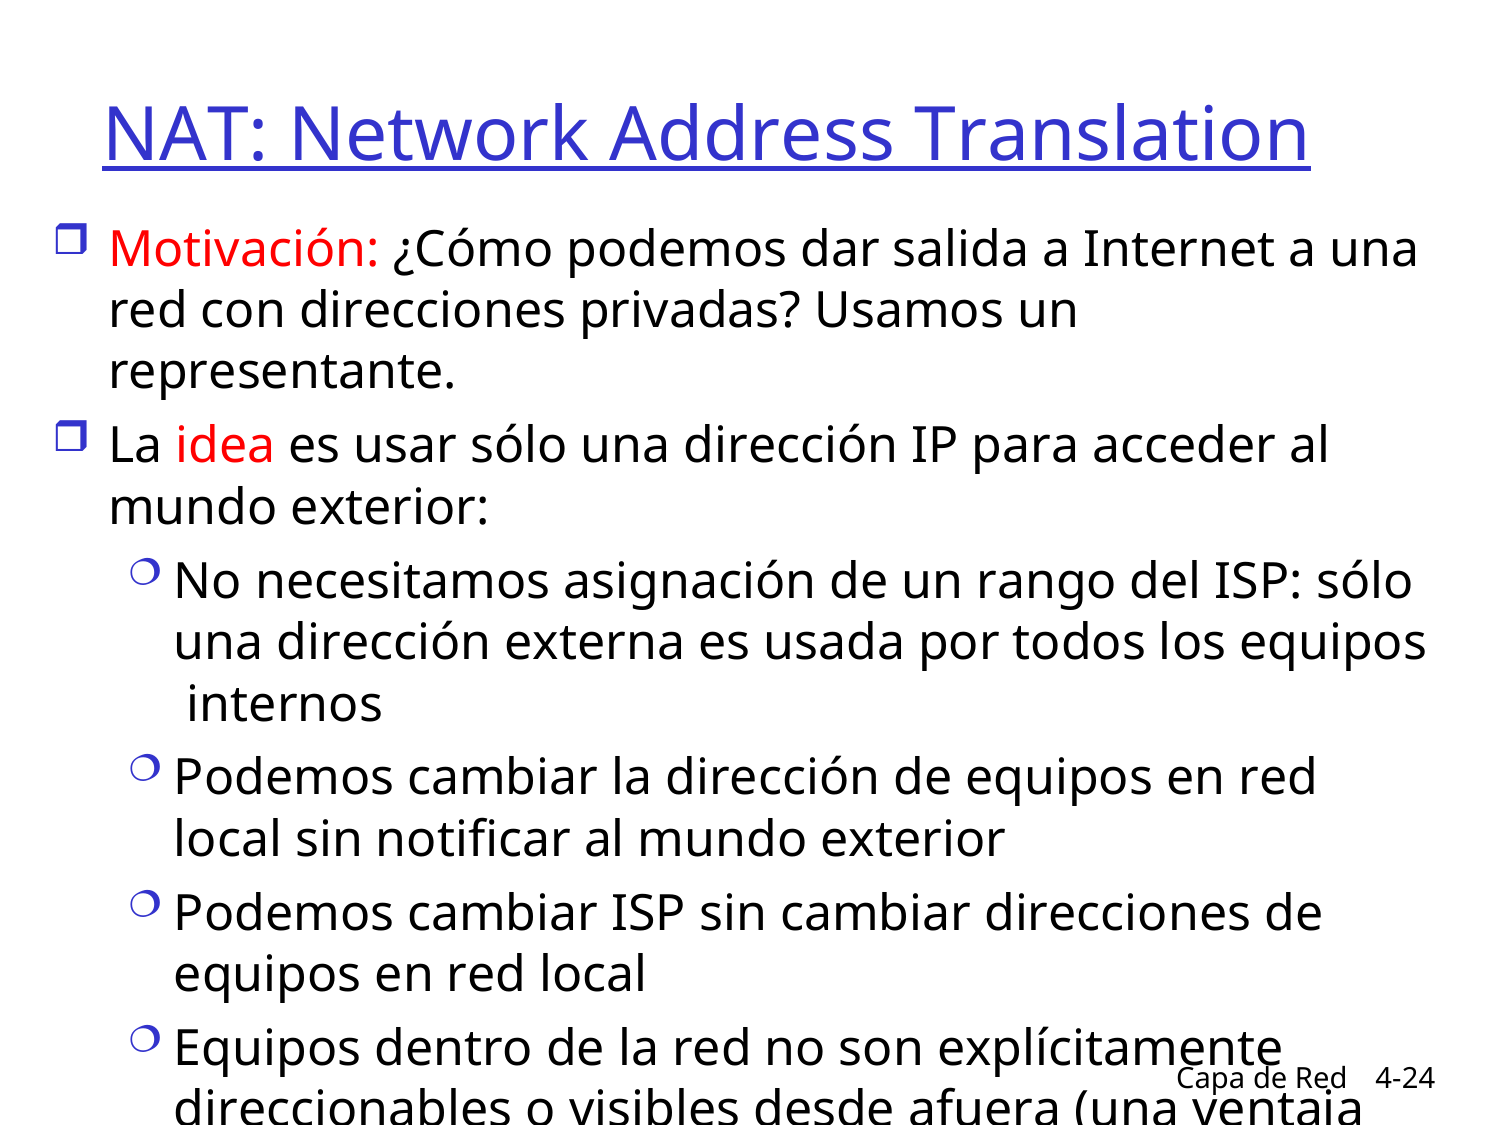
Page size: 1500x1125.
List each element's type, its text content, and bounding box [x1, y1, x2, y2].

list Motivación: ¿Cómo podemos dar salida a Internet a una red con direcciones privadas? Usamos un representante. La idea es usar sólo una dirección IP para acceder al mundo exterior: No necesitamos asignación de un rango del ISP: sólo una dirección externa es usada por todos los equipos internos Podemos cambiar la dirección de equipos en red local sin notificar al mundo exterior Podemos cambiar ISP sin cambiar direcciones de equipos en red local Equipos dentro de la red no son explícitamente direccionables o visibles desde afuera (una ventaja de seguridad). [37, 209, 1445, 985]
title NAT: Network Address Translation [87, 37, 1395, 209]
